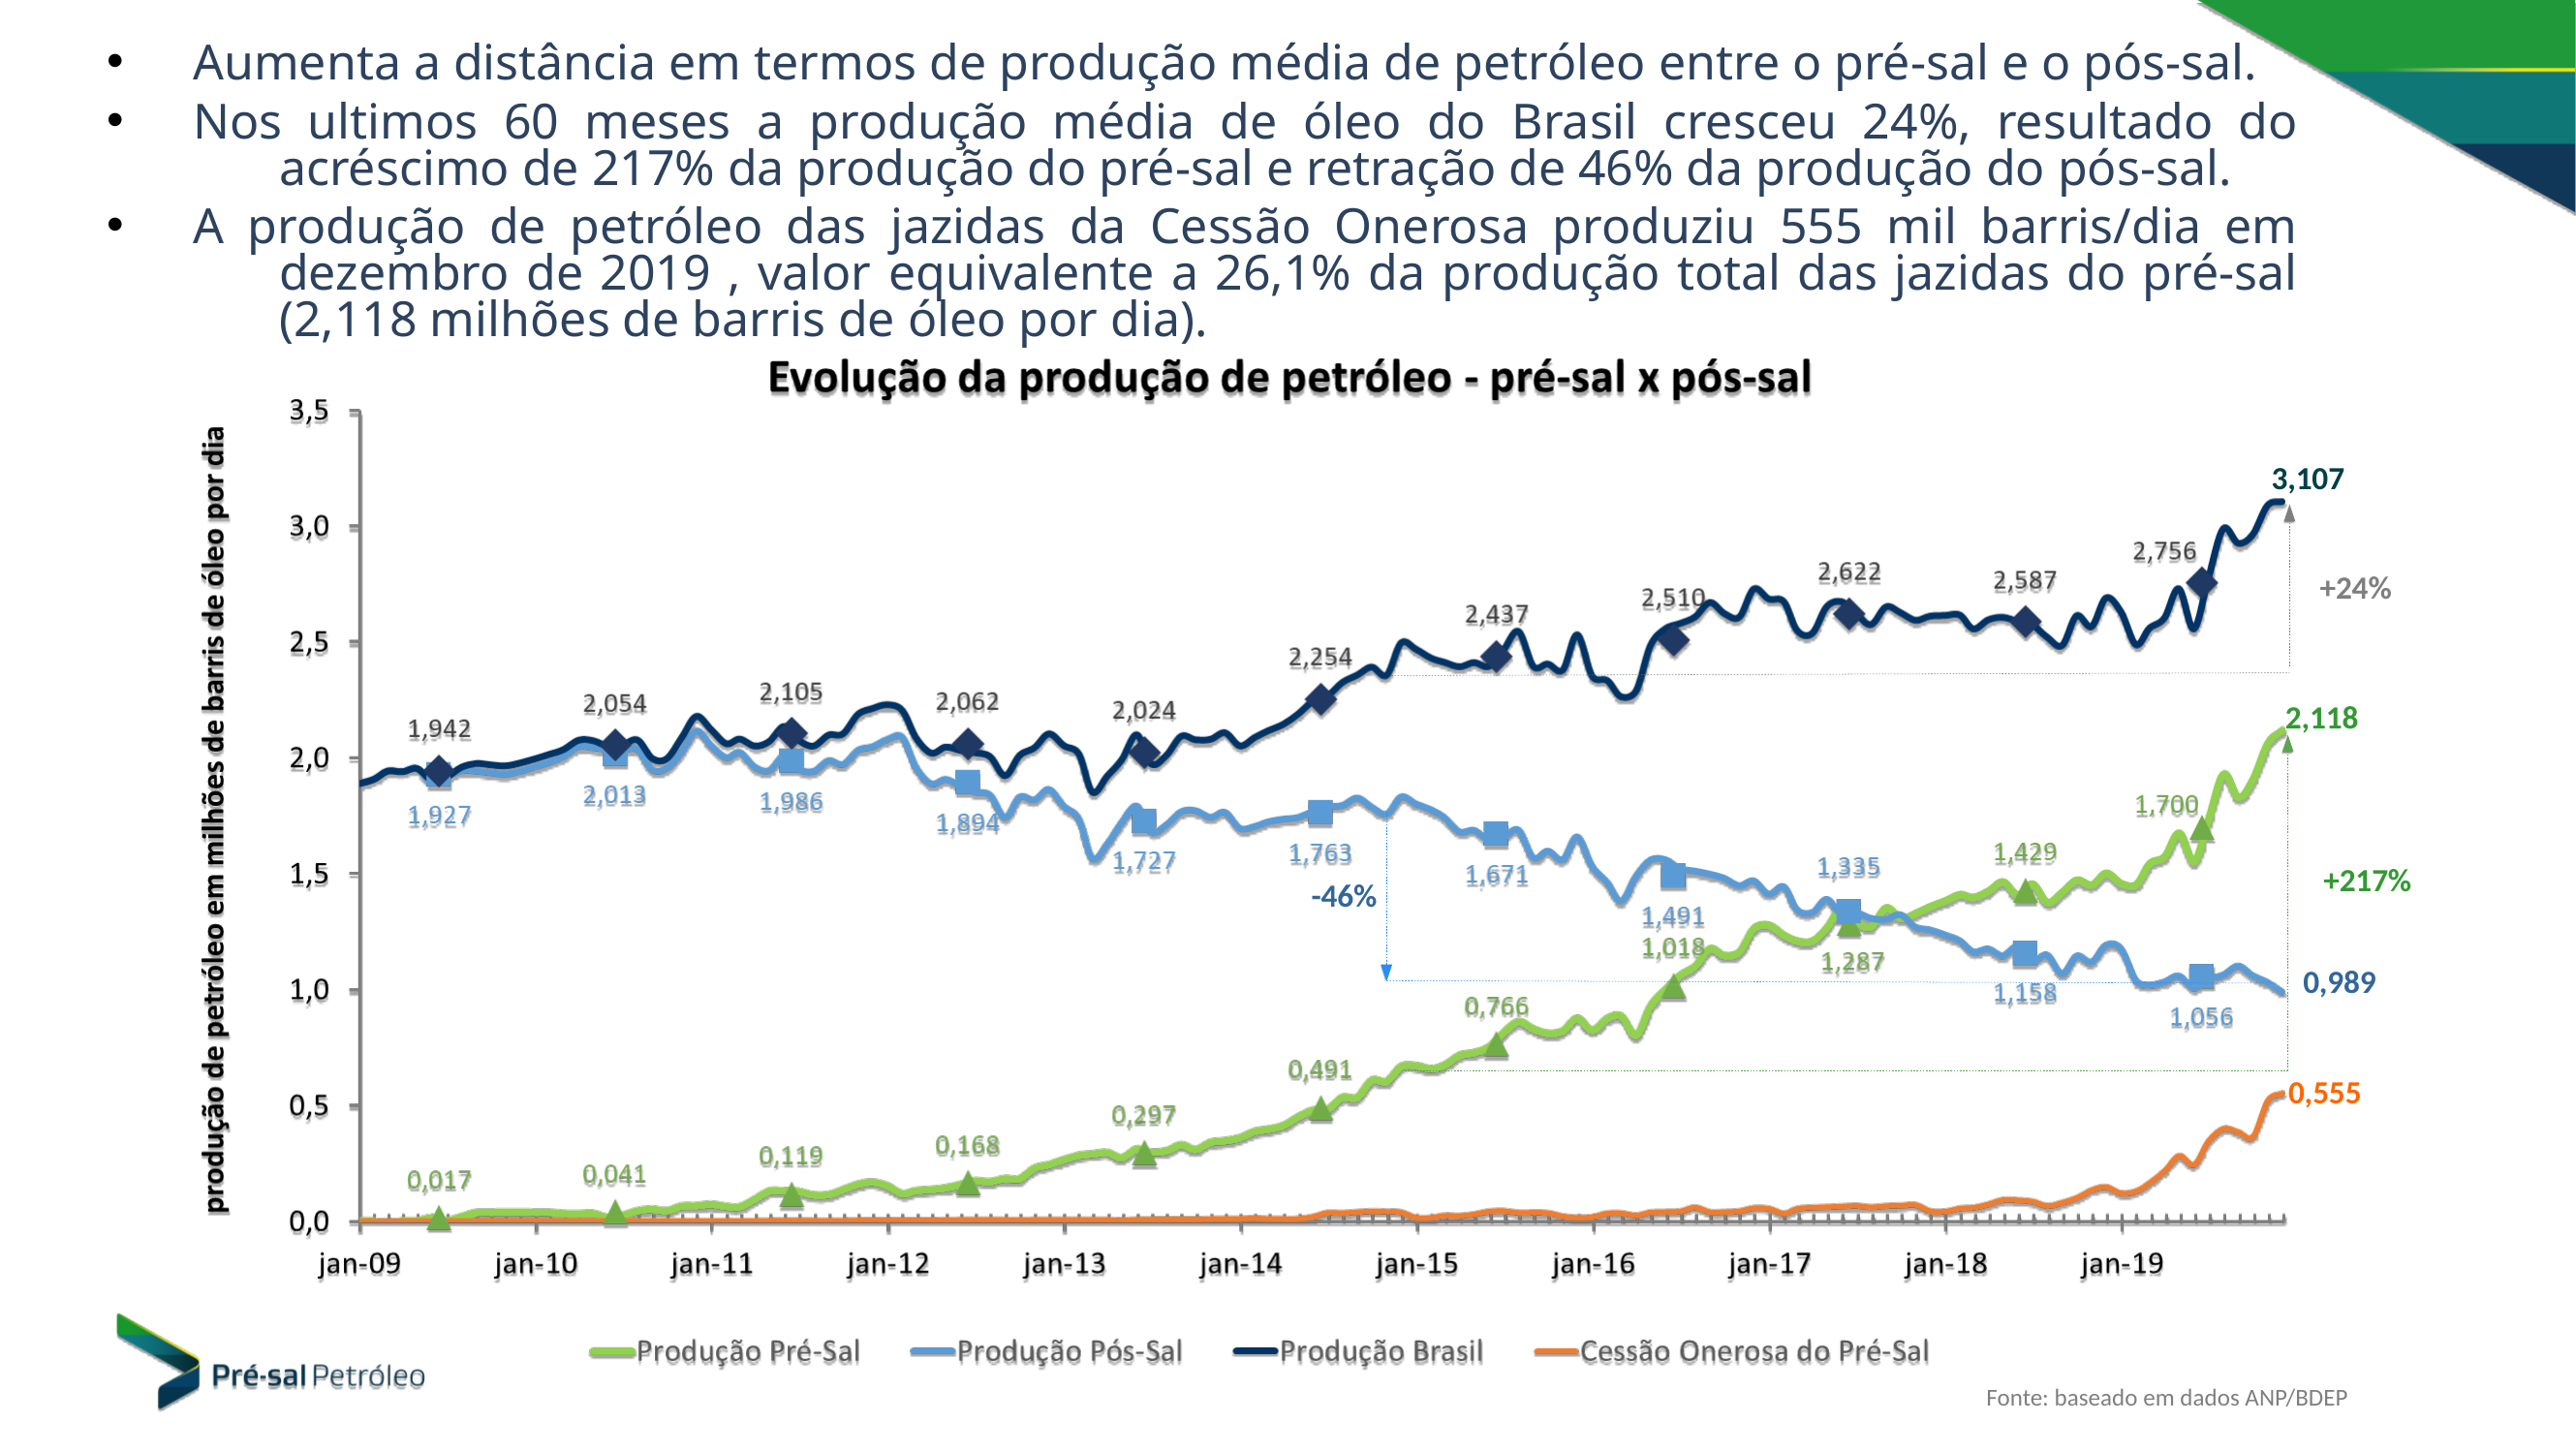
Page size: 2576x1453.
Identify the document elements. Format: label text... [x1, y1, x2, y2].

text_box 2,118 [2270, 689, 2375, 743]
text_box 0,555 [2274, 1064, 2378, 1118]
text_box +24% [2305, 559, 2409, 613]
text_box 3,107 [2256, 450, 2362, 505]
picture [168, 306, 2348, 1389]
text_box 0,989 [2284, 953, 2395, 1008]
text_box Fonte: baseado em dados ANP/BDEP [1971, 1374, 2381, 1419]
text_box -46% [1296, 867, 1413, 921]
text_box +217% [2309, 852, 2427, 906]
text_box Aumenta a distância em termos de produção média de petróleo entre o pré-sal e o pós-sal. Nos ultimos 60 meses a produção média de óleo do Brasil cresceu 24%, resultado do acréscimo de 217% da produção do pré-sal e retração de 46% da produção do pós-sal. A produção de petróleo das jazidas da Cessão Onerosa produziu 555 mil barris/dia em dezembro de 2019 , valor equivalente a 26,1% da produção total das jazidas do pré-sal (2,118 milhões de barris de óleo por dia). [92, 36, 2313, 375]
